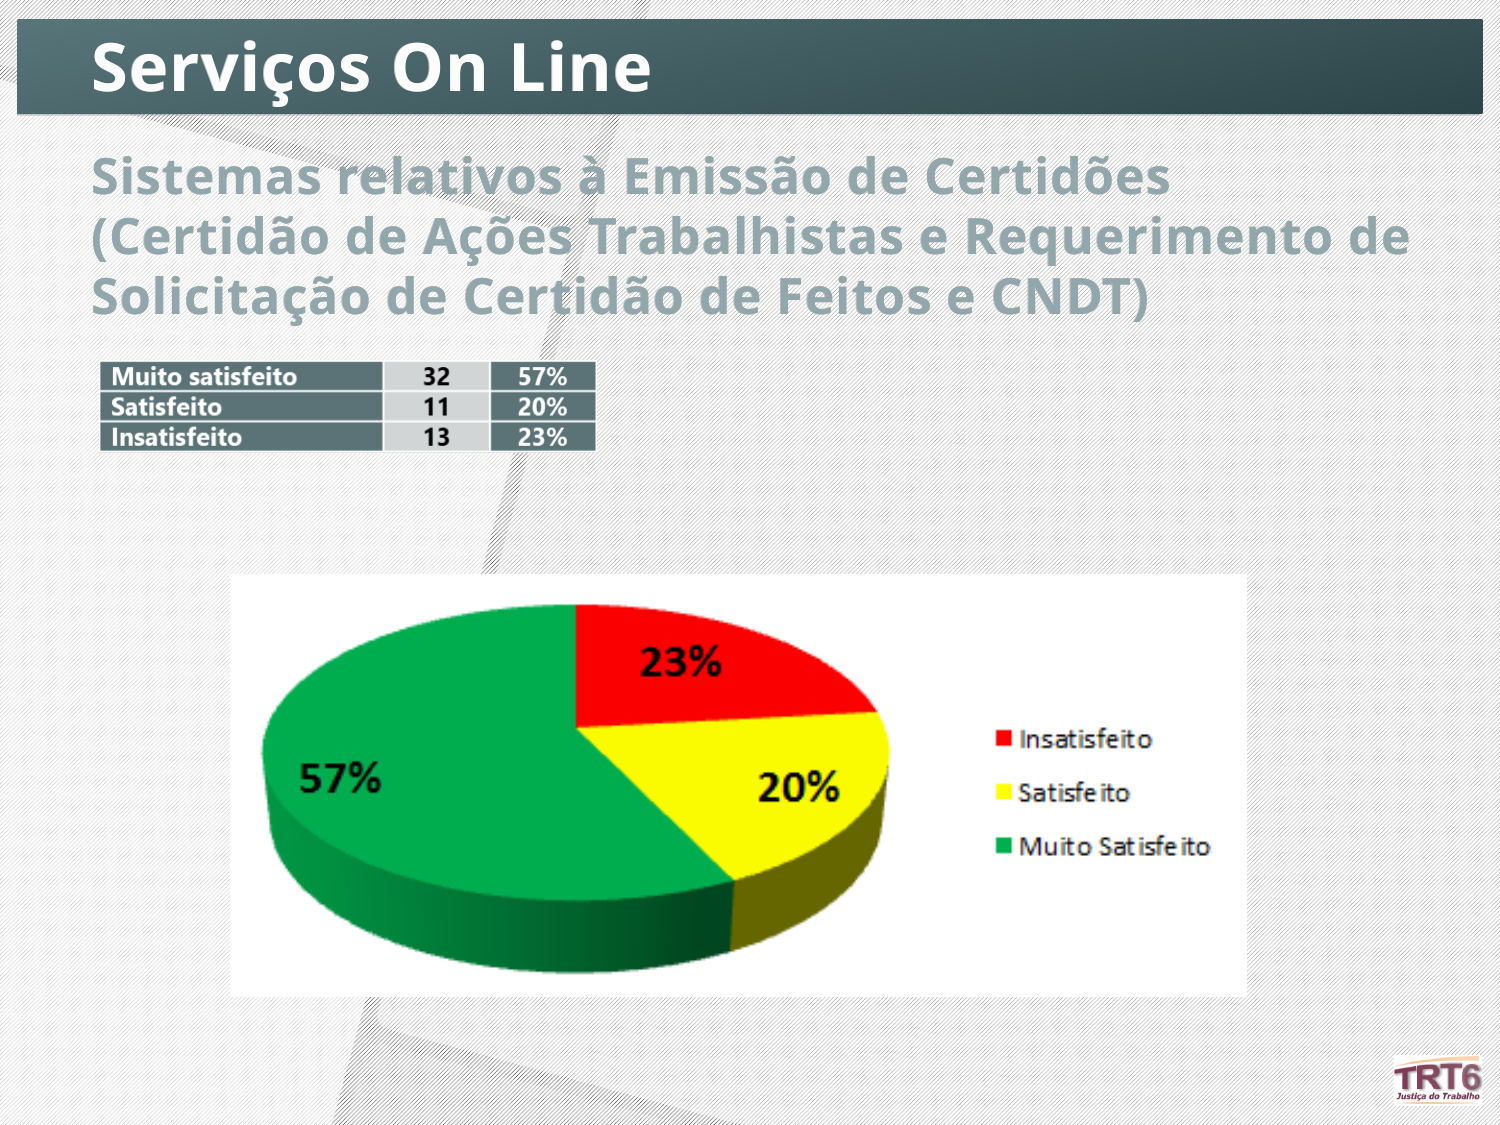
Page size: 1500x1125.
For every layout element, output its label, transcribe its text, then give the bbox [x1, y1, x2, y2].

picture [230, 574, 1247, 997]
picture [1393, 1055, 1483, 1106]
text_box Serviços On Line [77, 18, 1500, 113]
text_box Sistemas relativos à Emissão de Certidões (Certidão de Ações Trabalhistas e Requerimento de Solicitação de Certidão de Feitos e CNDT) [76, 137, 1483, 335]
picture [99, 352, 597, 466]
text_box [18, 19, 1482, 114]
